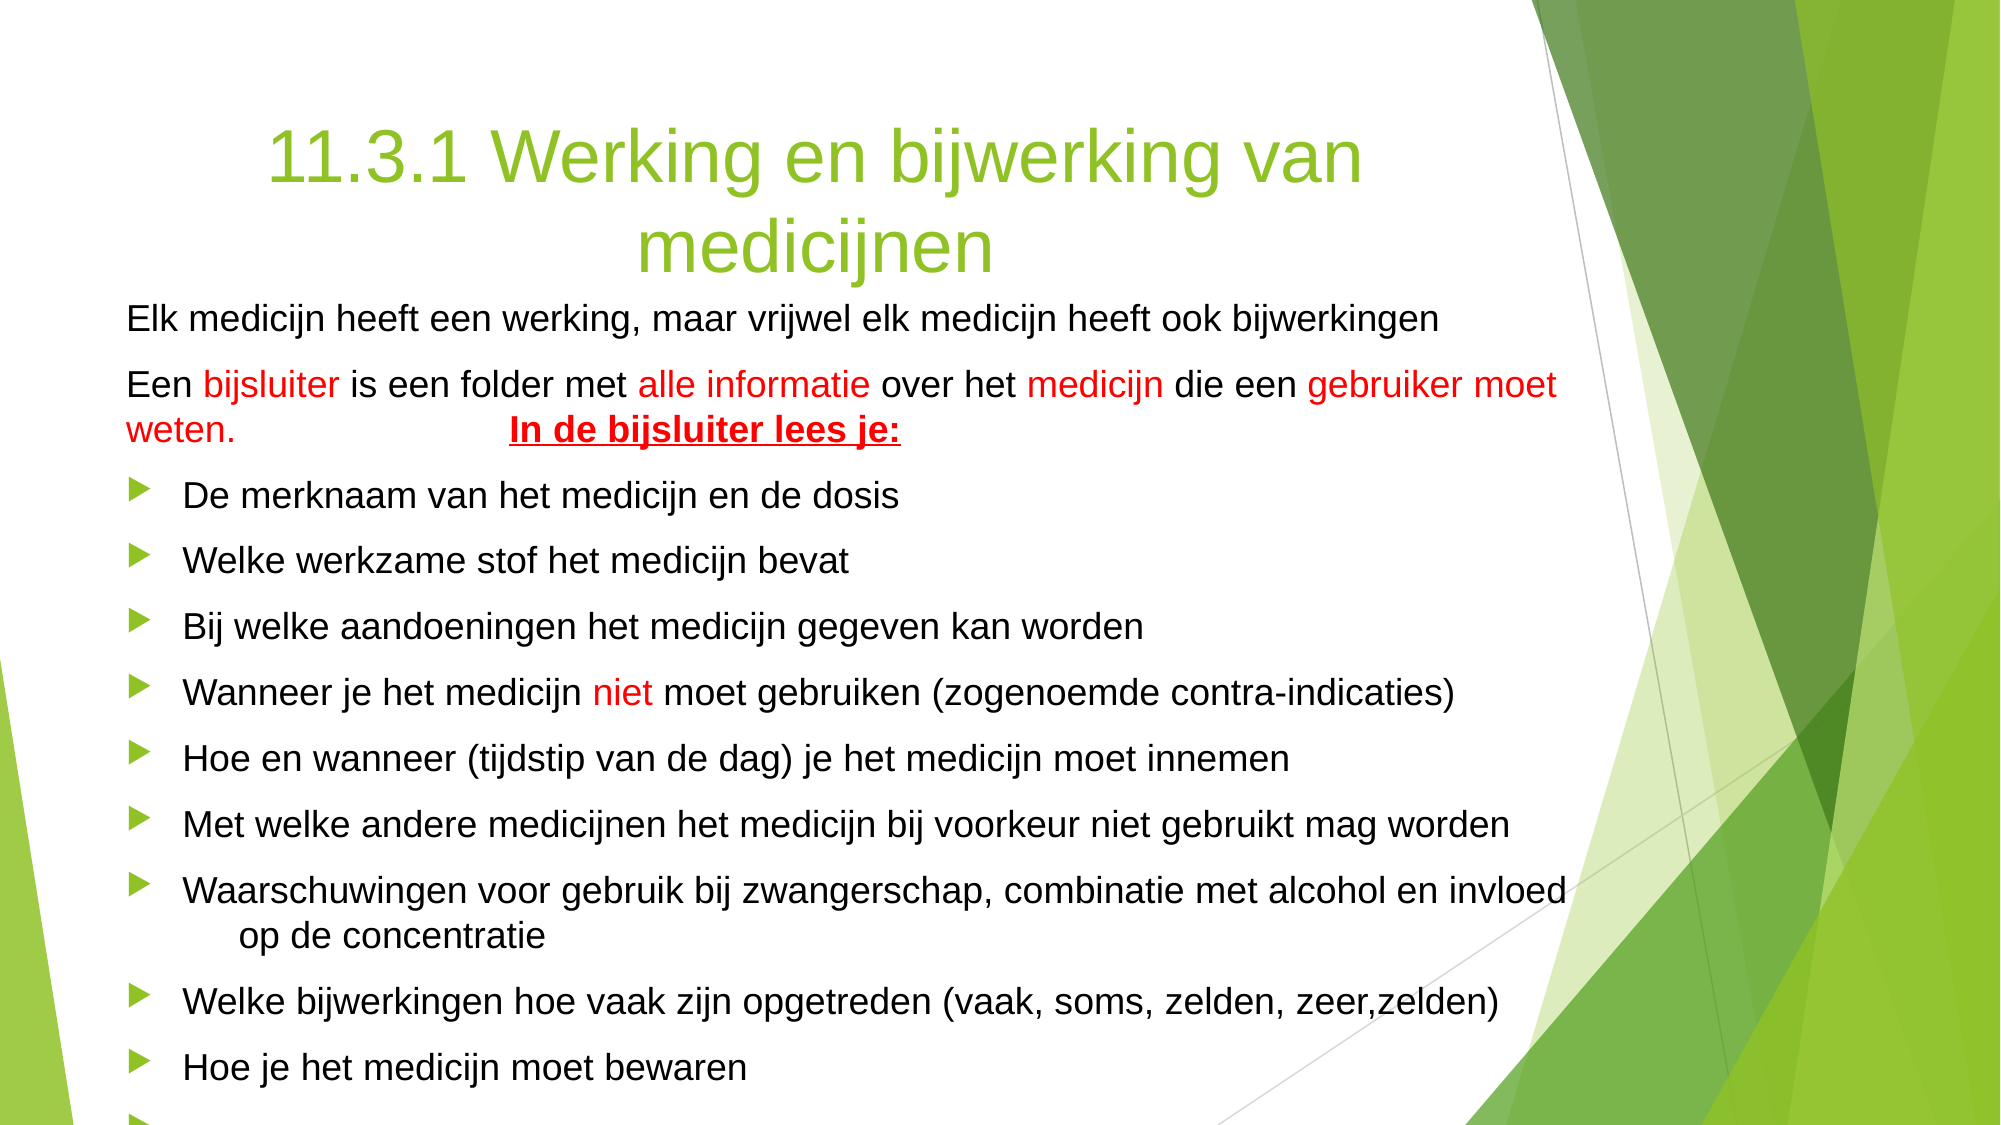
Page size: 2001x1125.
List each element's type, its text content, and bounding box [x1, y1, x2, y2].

title 11.3.1 Werking en bijwerking van medicijnen [111, 99, 1522, 286]
list Elk medicijn heeft een werking, maar vrijwel elk medicijn heeft ook bijwerkingen Een bijsluiter is een folder met alle informatie over het medicijn die een gebruiker moet weten. In de bijsluiter lees je: De merknaam van het medicijn en de dosis Welke werkzame stof het medicijn bevat Bij welke aandoeningen het medicijn gegeven kan worden Wanneer je het medicijn niet moet gebruiken (zogenoemde contra-indicaties) Hoe en wanneer (tijdstip van de dag) je het medicijn moet innemen Met welke andere medicijnen het medicijn bij voorkeur niet gebruikt mag worden Waarschuwingen voor gebruik bij zwangerschap, combinatie met alcohol en invloed op de concentratie Welke bijwerkingen hoe vaak zijn opgetreden (vaak, soms, zelden, zeer,zelden) Hoe je het medicijn moet bewaren [111, 286, 1623, 1107]
